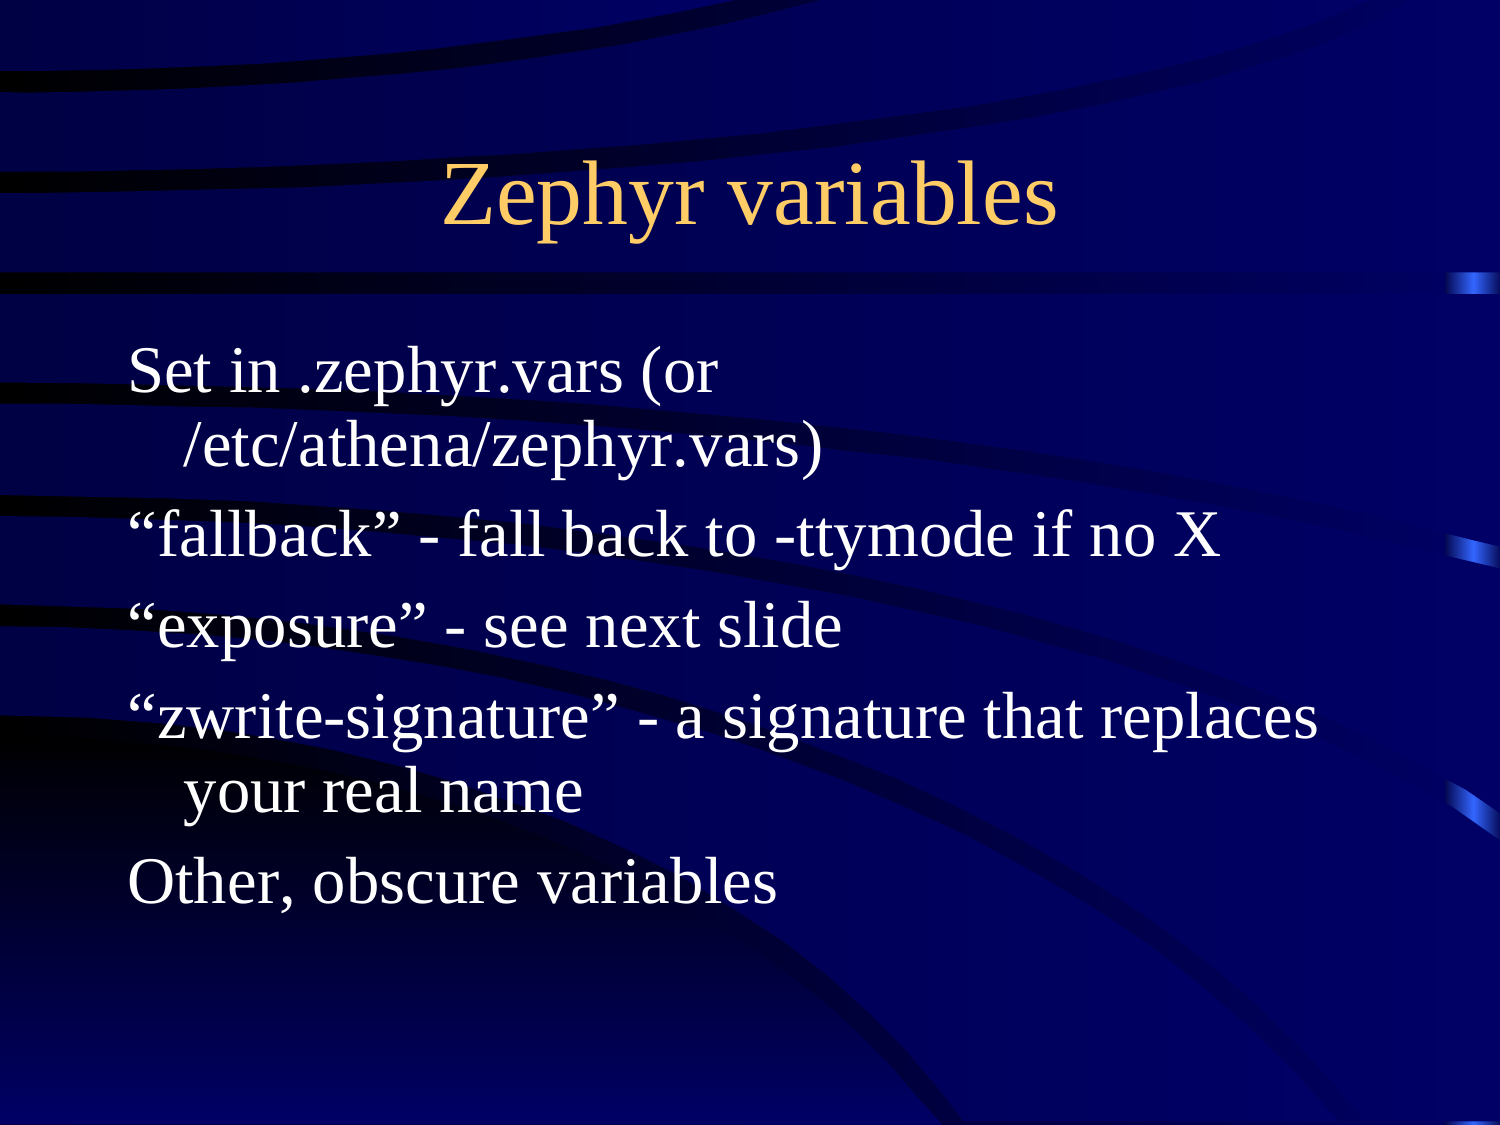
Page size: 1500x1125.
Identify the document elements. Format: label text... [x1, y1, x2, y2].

list Set in .zephyr.vars (or /etc/athena/zephyr.vars) “fallback” - fall back to -ttymode if no X “exposure” - see next slide “zwrite-signature” - a signature that replaces your real name Other, obscure variables [112, 324, 1388, 1001]
title Zephyr variables [112, 99, 1388, 288]
